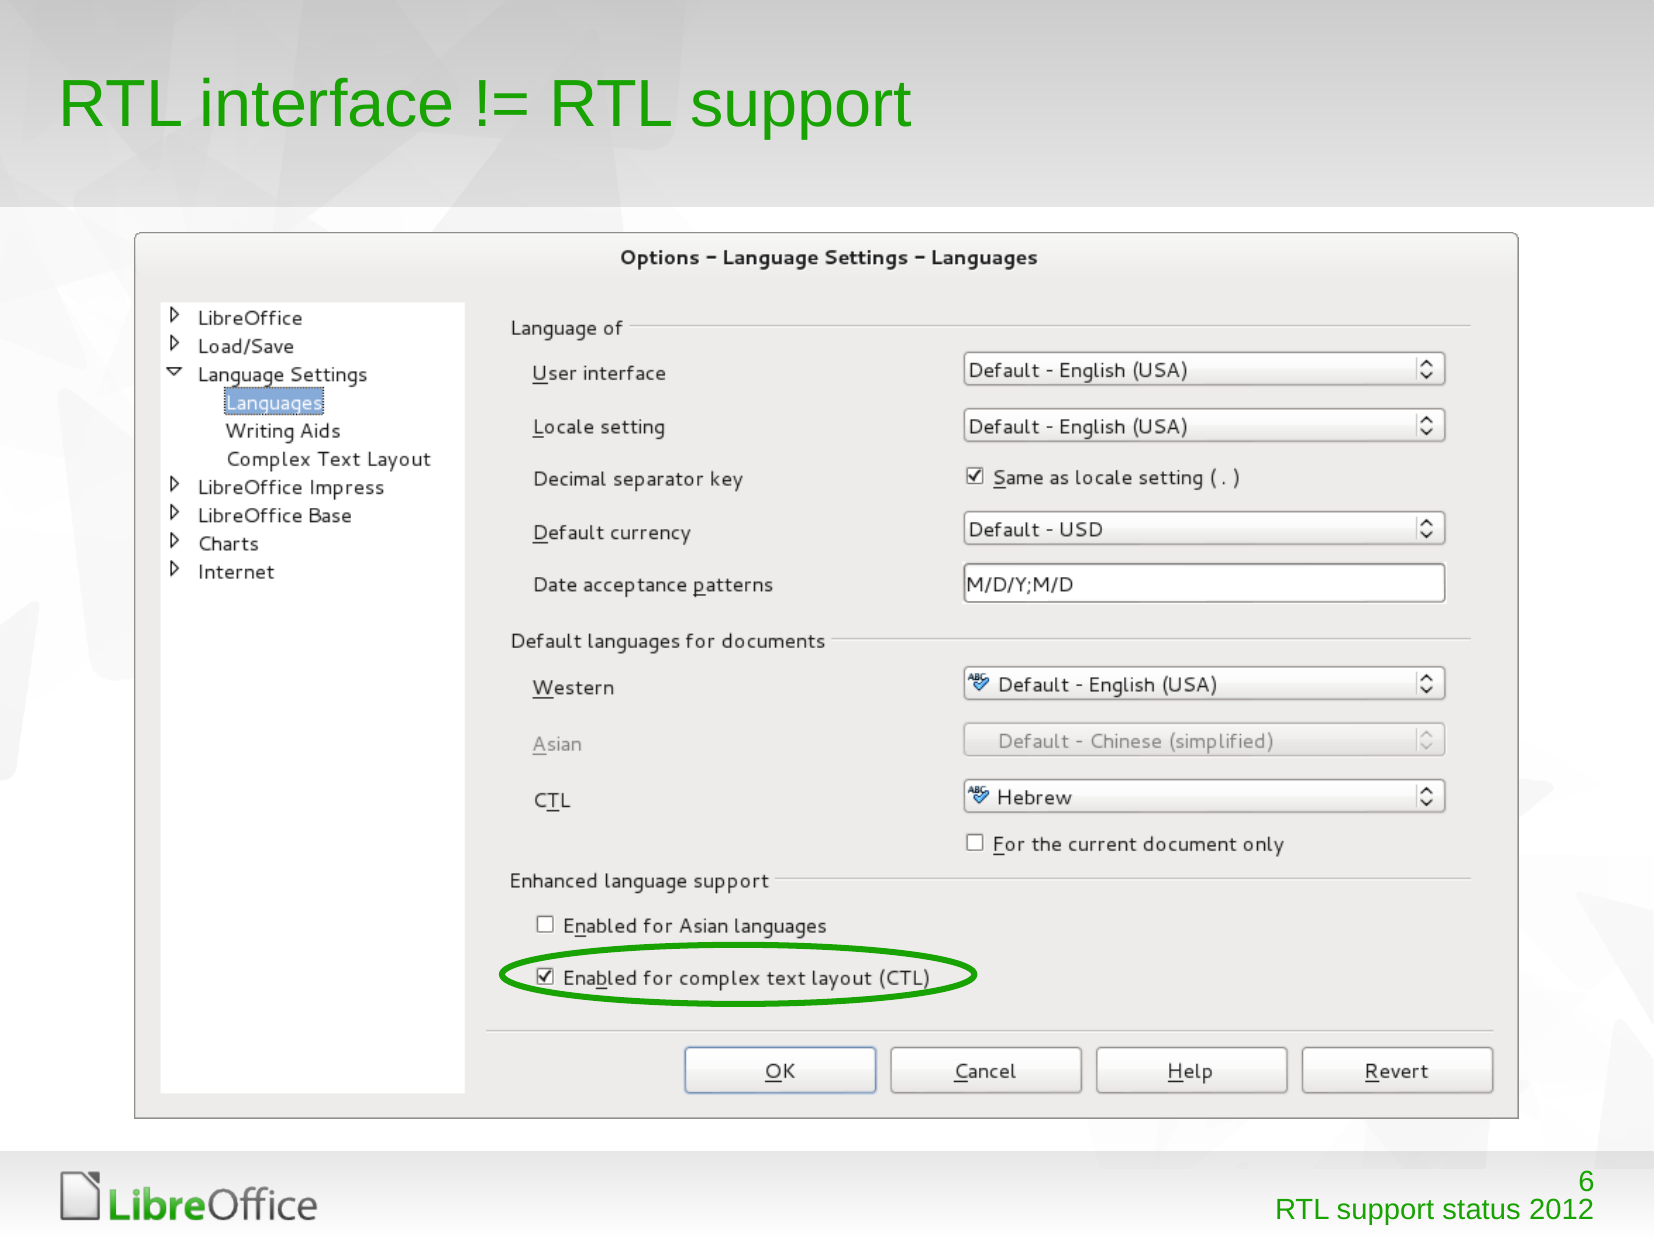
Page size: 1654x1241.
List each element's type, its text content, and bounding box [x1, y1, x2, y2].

picture [41, 1152, 337, 1240]
picture [0, 0, 1654, 1169]
title RTL interface != RTL support [59, 29, 1595, 178]
